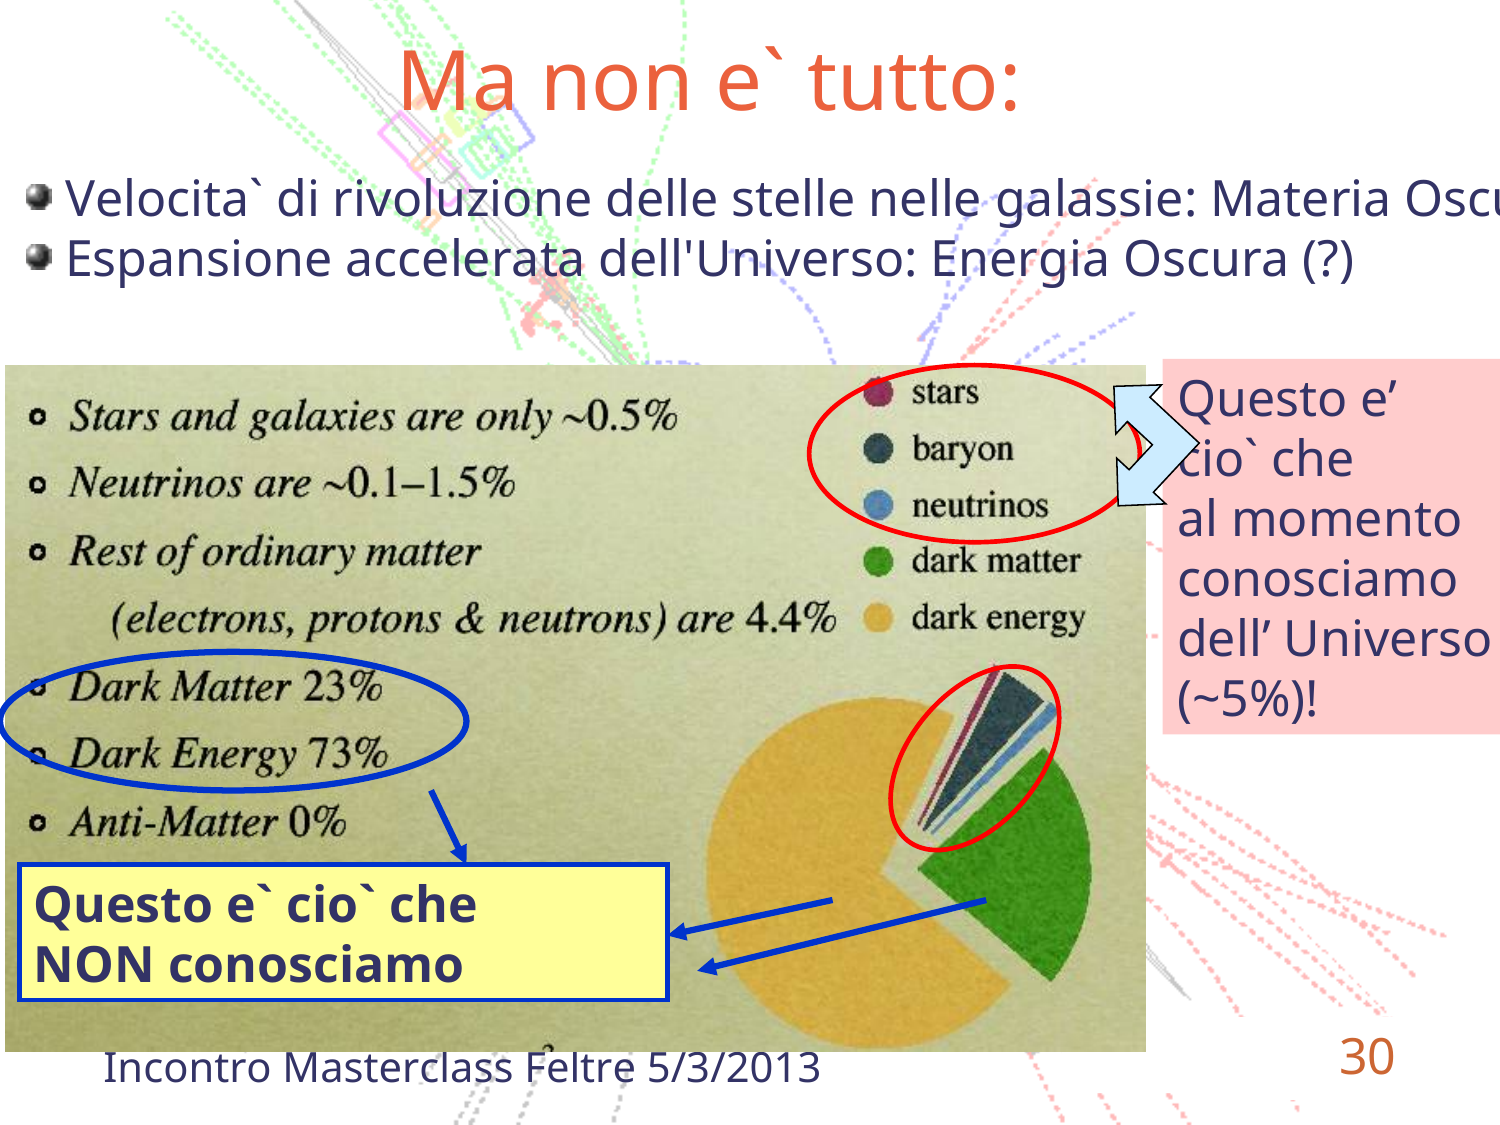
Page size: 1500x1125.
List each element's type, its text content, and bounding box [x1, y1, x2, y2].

text_box Questo e` cio` che NON conosciamo [19, 864, 668, 1001]
picture [0, 0, 1500, 1125]
text_box Velocita` di rivoluzione delle stelle nelle galassie: Materia Oscura Espansione accelerata dell'Universo: Energia Oscura (?) [11, 159, 1488, 295]
text_box Questo e’ cio` che al momento conosciamo dell’ Universo (~5%)! [1162, 358, 1500, 735]
text_box [1062, 1033, 1182, 1093]
picture [1155, 485, 1162, 499]
picture [4, 655, 463, 787]
picture [812, 368, 1137, 539]
picture [1151, 386, 1162, 407]
text_box [1113, 384, 1200, 506]
picture [1139, 434, 1151, 453]
title Ma non e` tutto: [3, 0, 1416, 188]
